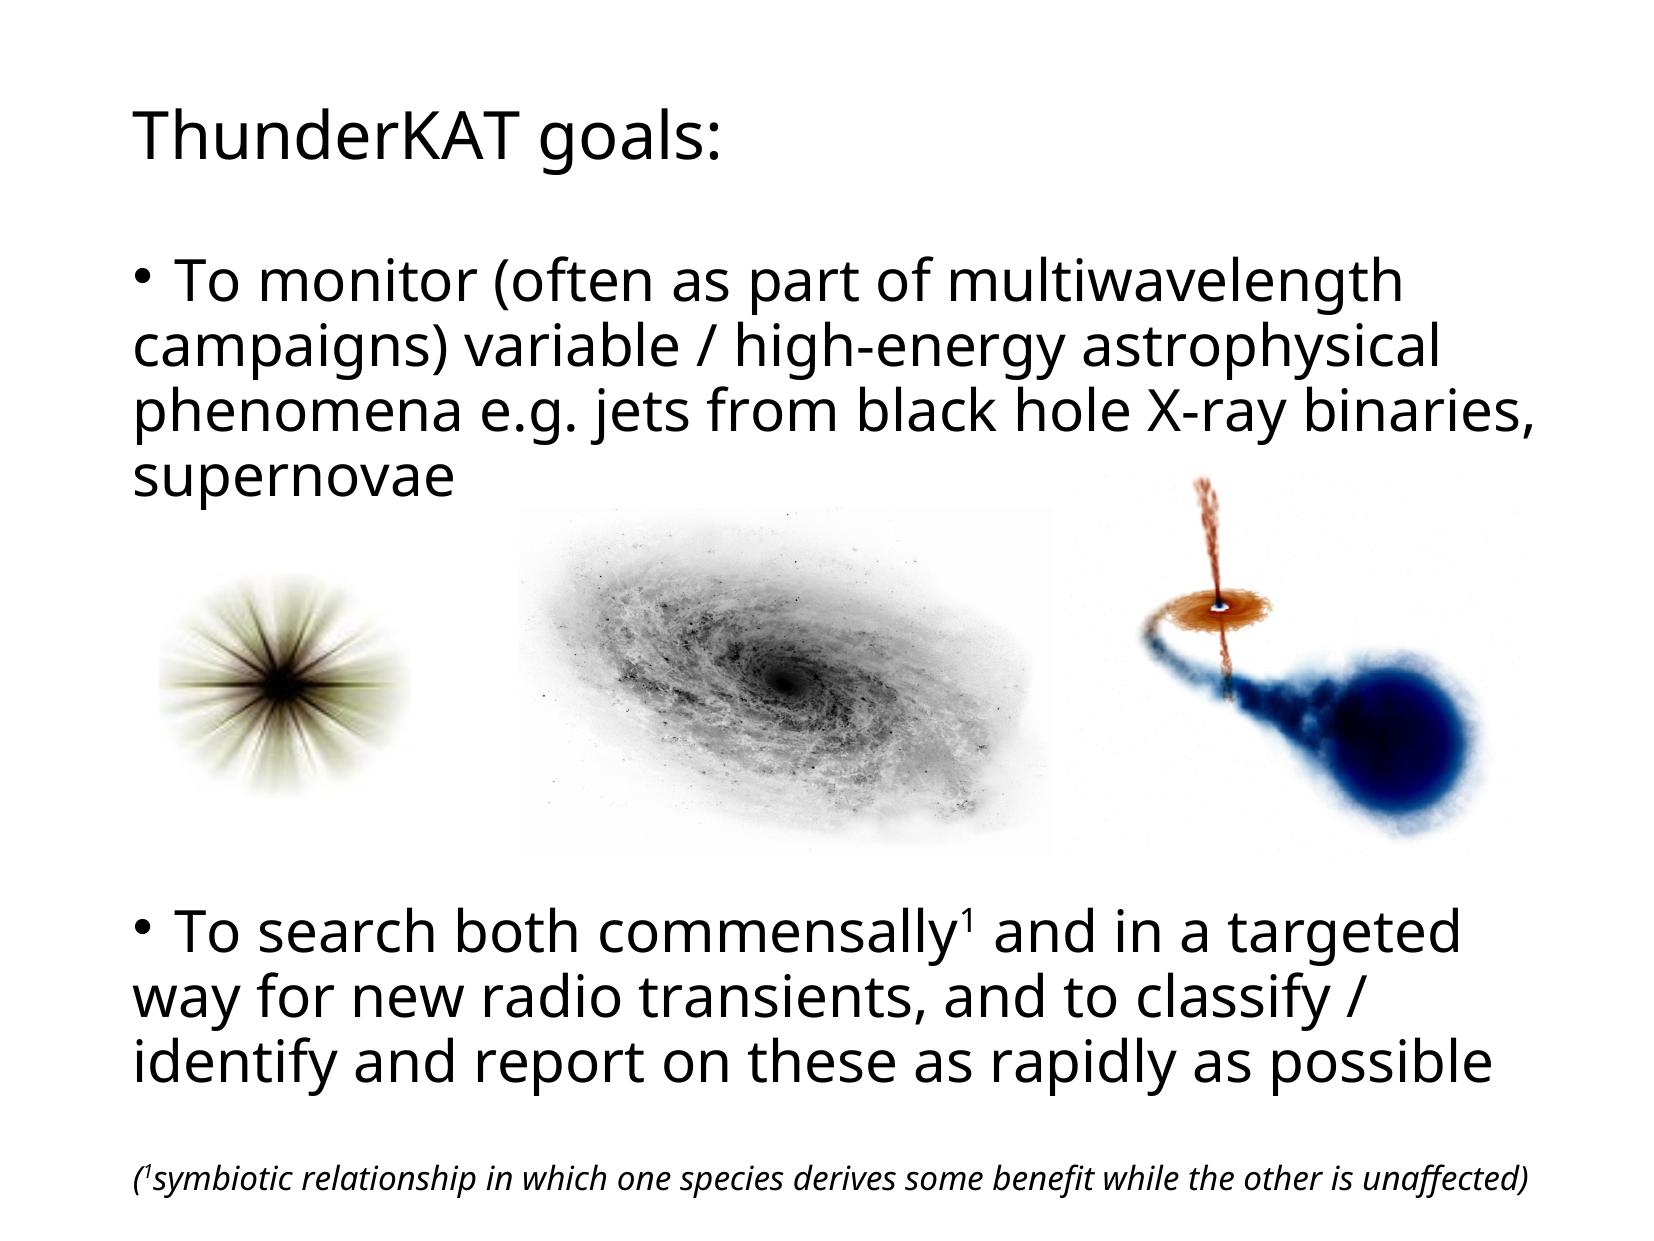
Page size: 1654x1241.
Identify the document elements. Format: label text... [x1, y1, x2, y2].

picture [159, 573, 411, 798]
picture [1065, 472, 1524, 857]
text_box ThunderKAT goals: To monitor (often as part of multiwavelength campaigns) variable / high-energy astrophysical phenomena e.g. jets from black hole X-ray binaries, supernovae To search both commensally1 and in a targeted way for new radio transients, and to classify / identify and report on these as rapidly as possible (1symbiotic relationship in which one species derives some benefit while the other is unaffected) [118, 88, 1595, 1241]
picture [519, 507, 1052, 857]
